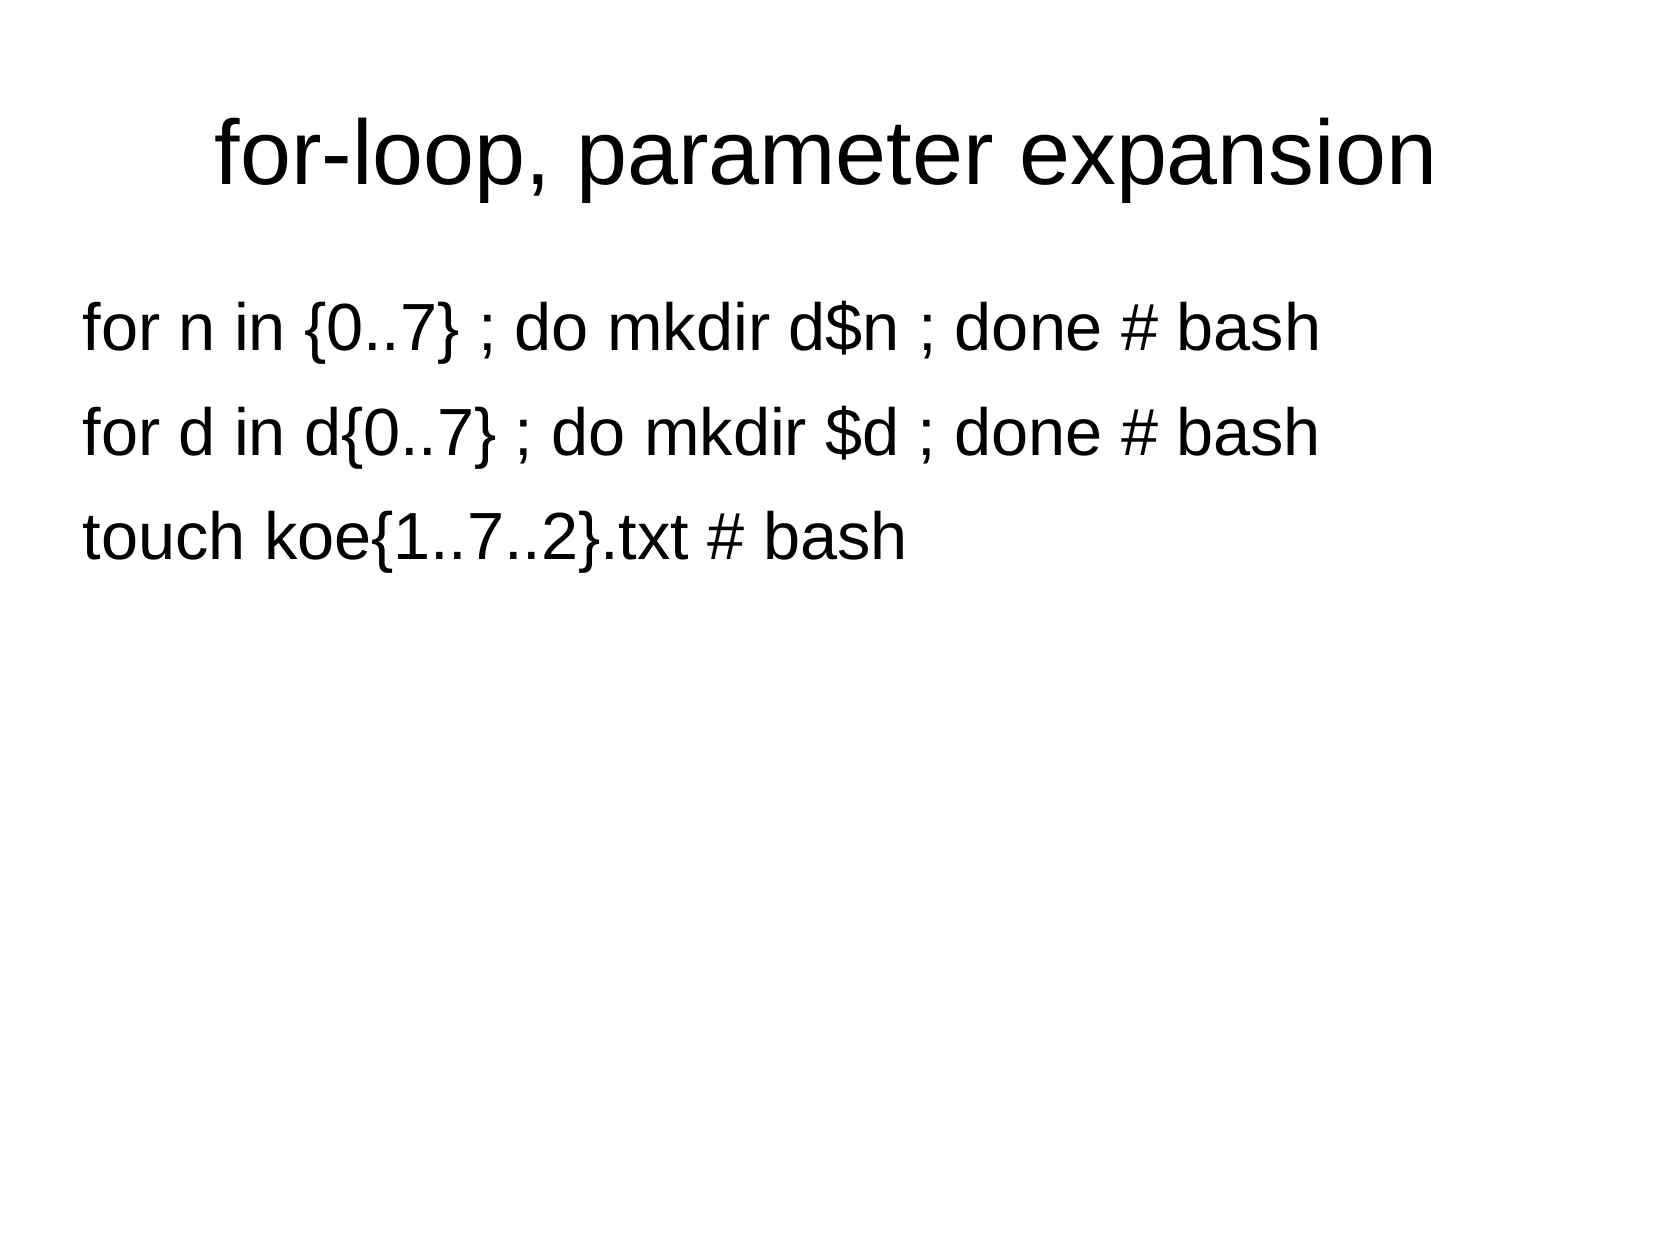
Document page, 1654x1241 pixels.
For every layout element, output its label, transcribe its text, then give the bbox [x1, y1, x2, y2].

title for-loop, parameter expansion [82, 49, 1571, 257]
list for n in {0..7} ; do mkdir d$n ; done # bash for d in d{0..7} ; do mkdir $d ; done # bash touch koe{1..7..2}.txt # bash [82, 290, 1571, 1010]
